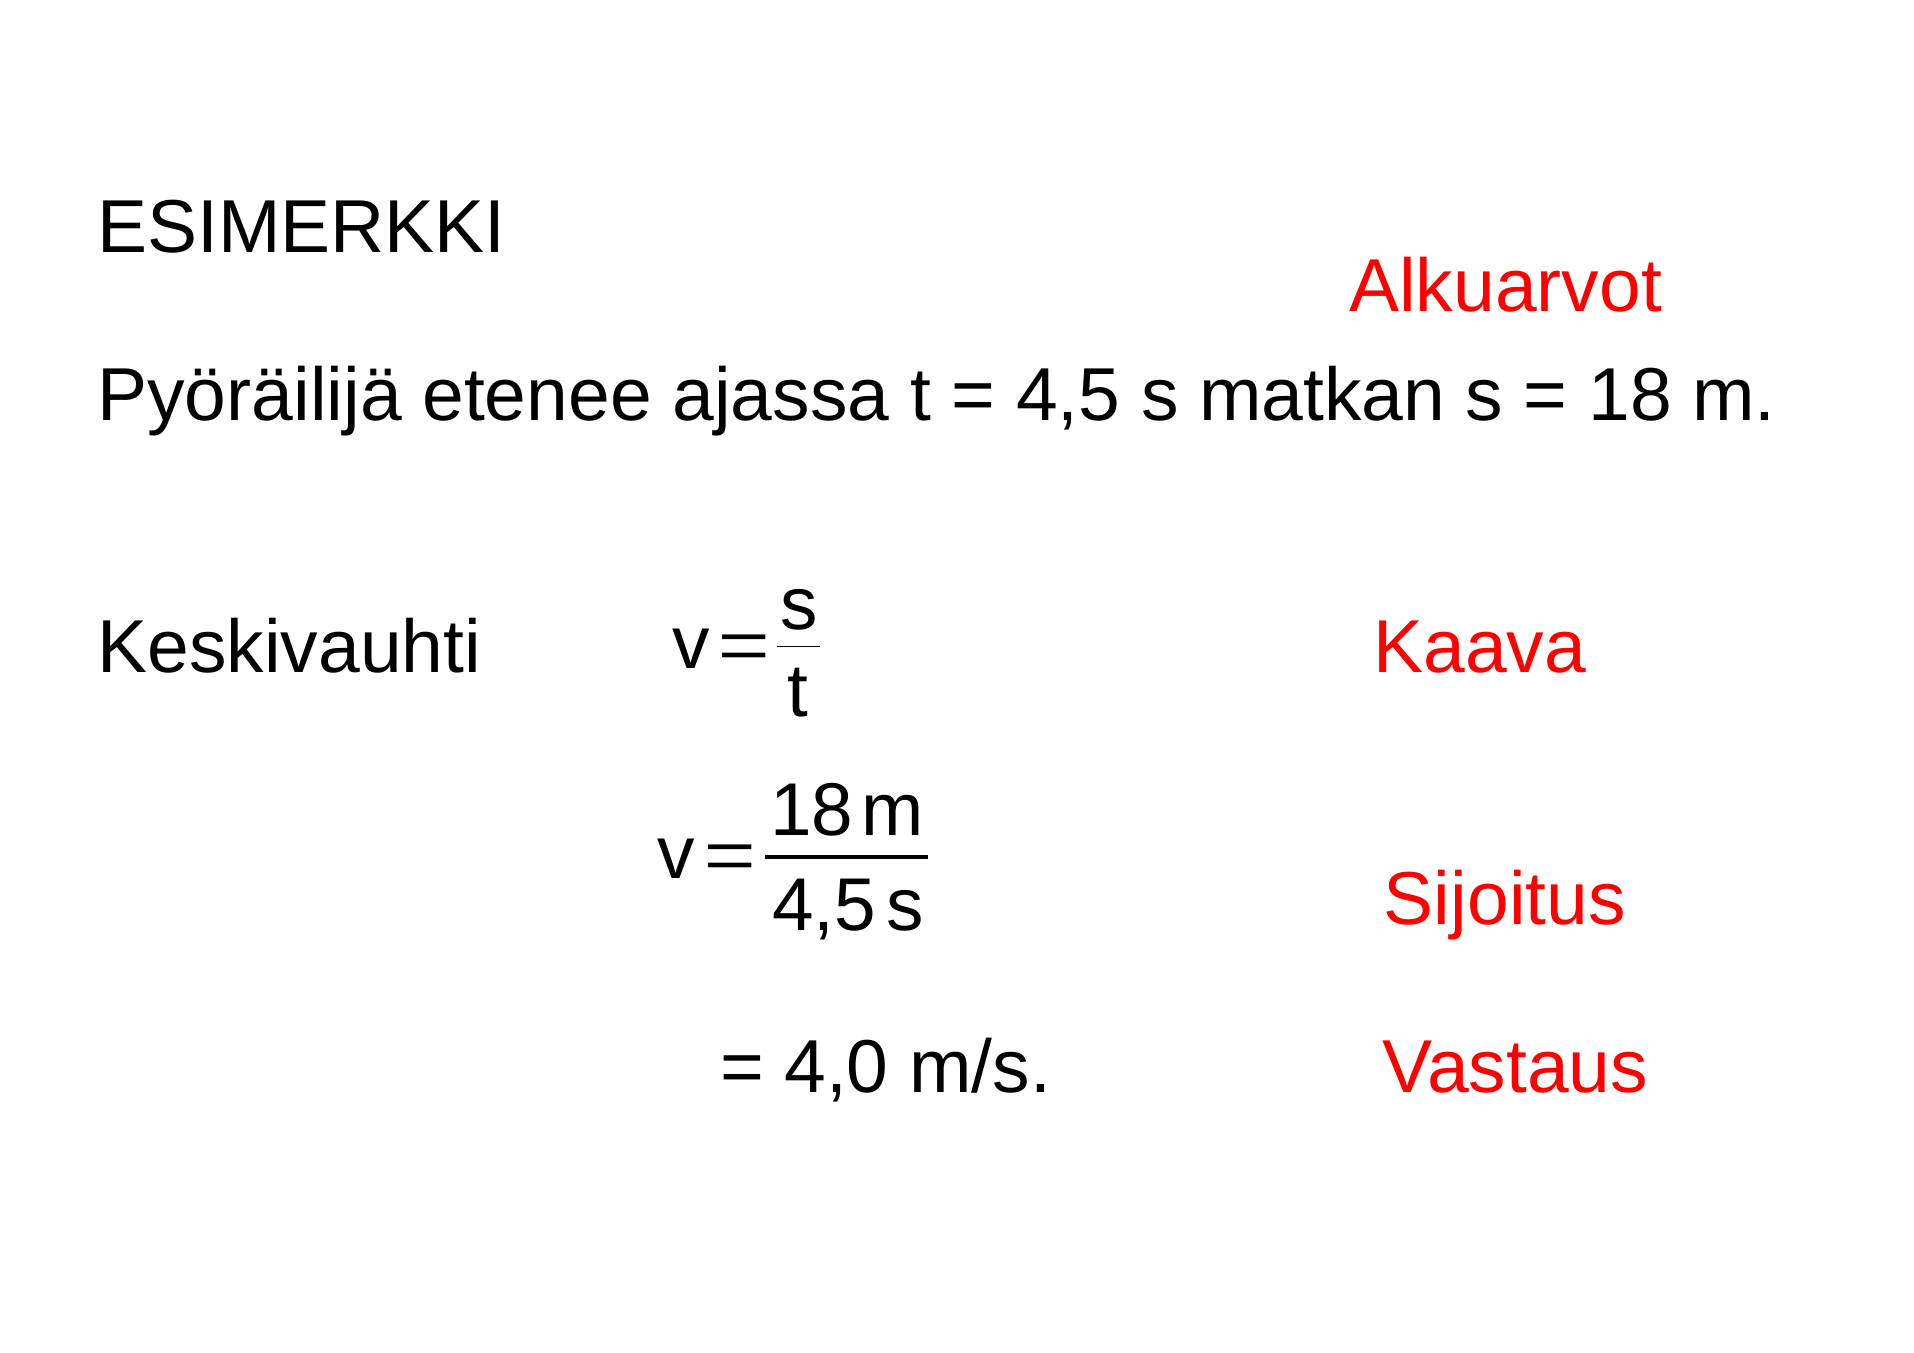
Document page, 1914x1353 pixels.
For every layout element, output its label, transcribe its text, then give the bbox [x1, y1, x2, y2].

text_box ESIMERKKI Pyöräilijä etenee ajassa t = 4,5 s matkan s = 18 m. Keskivauhti Kaava Sijoitus = 4,0 m/s. Vastaus [82, 177, 1808, 1217]
chart [649, 767, 938, 946]
text_box Alkuarvot [1334, 236, 1678, 336]
chart [663, 561, 827, 733]
